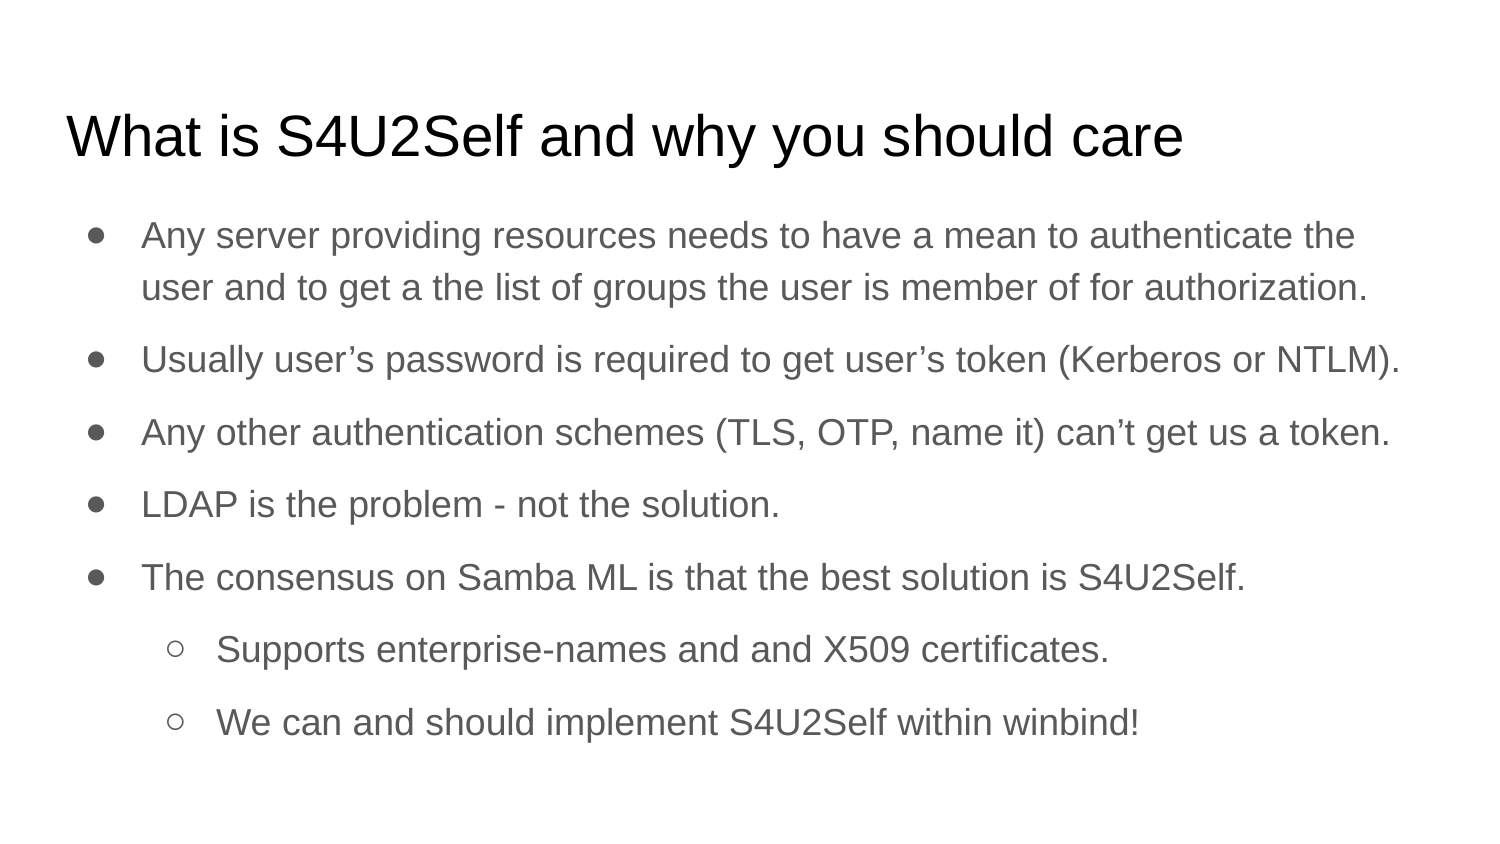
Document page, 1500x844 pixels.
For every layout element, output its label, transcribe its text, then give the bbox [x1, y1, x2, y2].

list Any server providing resources needs to have a mean to authenticate the user and to get a the list of groups the user is member of for authorization. Usually user’s password is required to get user’s token (Kerberos or NTLM). Any other authentication schemes (TLS, OTP, name it) can’t get us a token. LDAP is the problem - not the solution. The consensus on Samba ML is that the best solution is S4U2Self. Supports enterprise-names and and X509 certificates. We can and should implement S4U2Self within winbind! [51, 189, 1449, 800]
title What is S4U2Self and why you should care [51, 72, 1449, 167]
